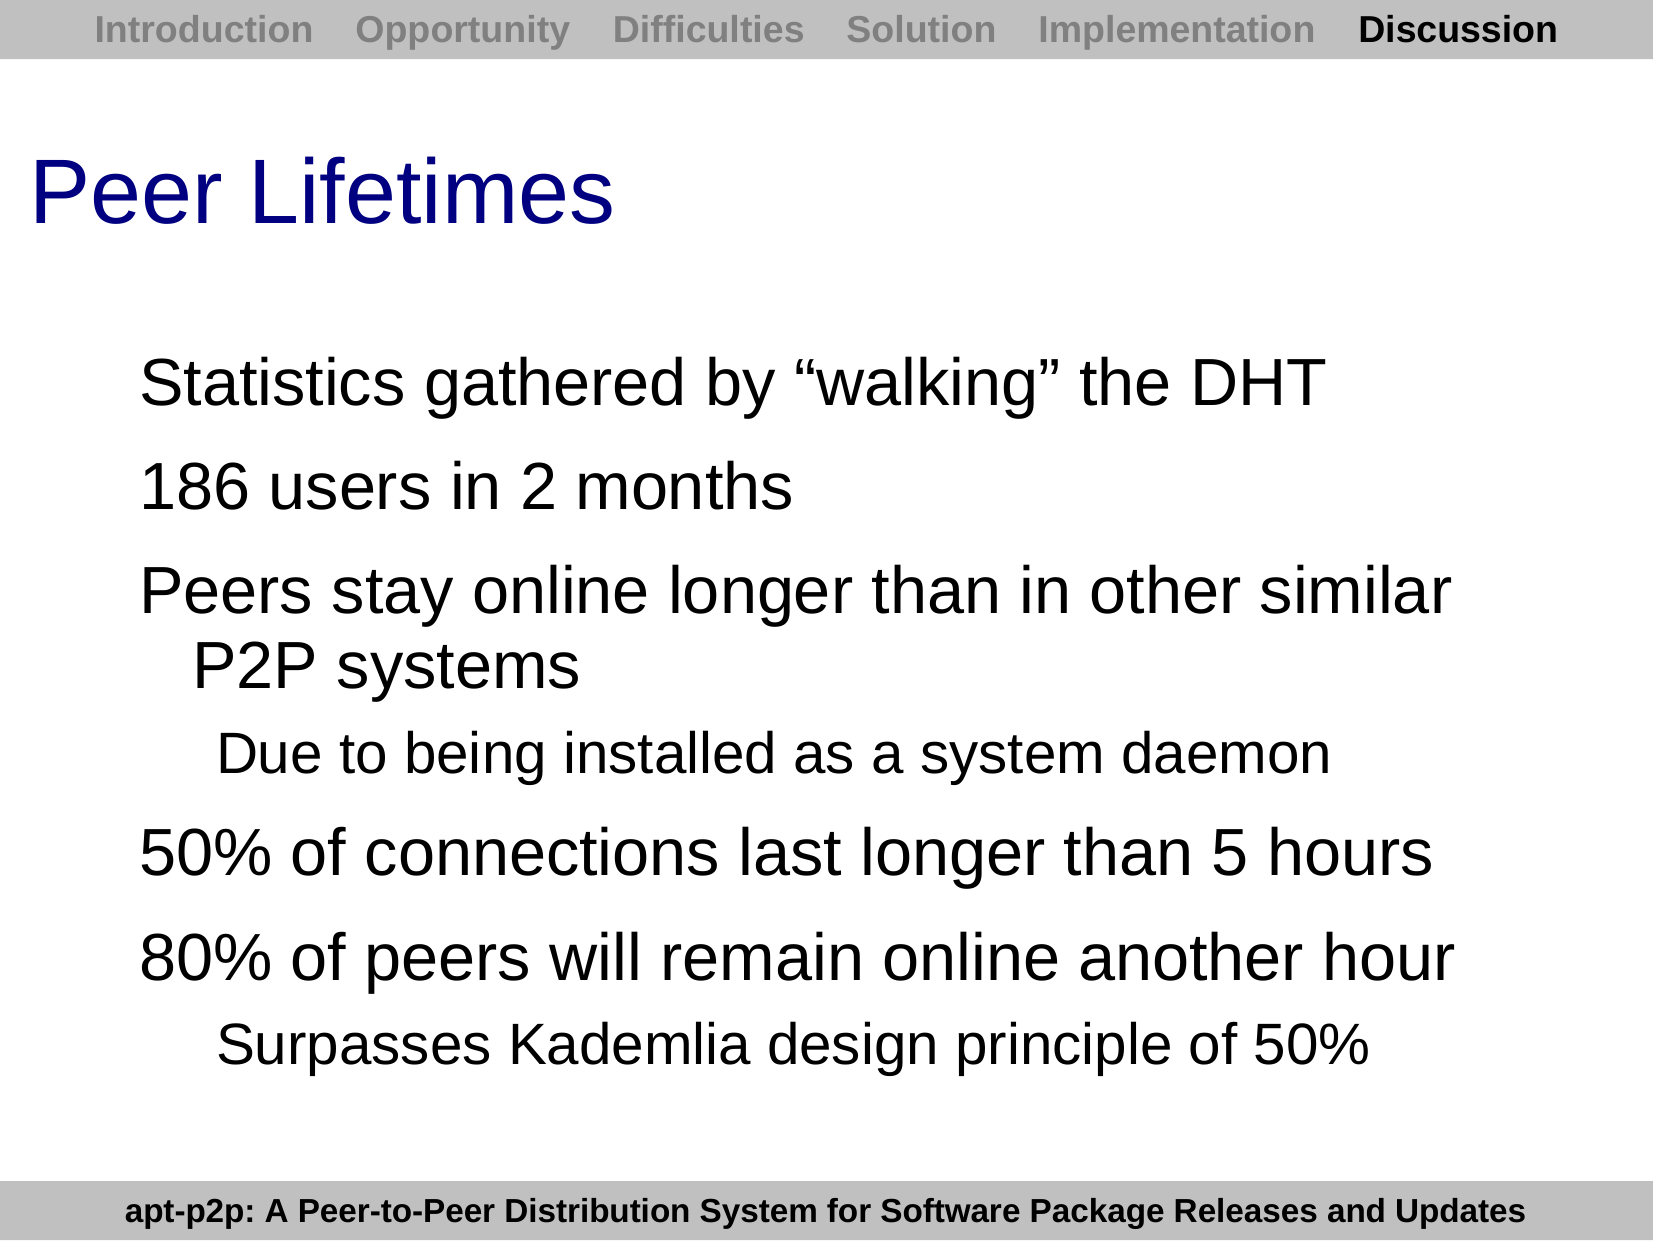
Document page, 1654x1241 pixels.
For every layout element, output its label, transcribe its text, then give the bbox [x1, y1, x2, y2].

list Statistics gathered by “walking” the DHT 186 users in 2 months Peers stay online longer than in other similar P2P systems Due to being installed as a system daemon 50% of connections last longer than 5 hours 80% of peers will remain online another hour Surpasses Kademlia design principle of 50% [121, 344, 1534, 1127]
title Peer Lifetimes [29, 88, 1536, 296]
